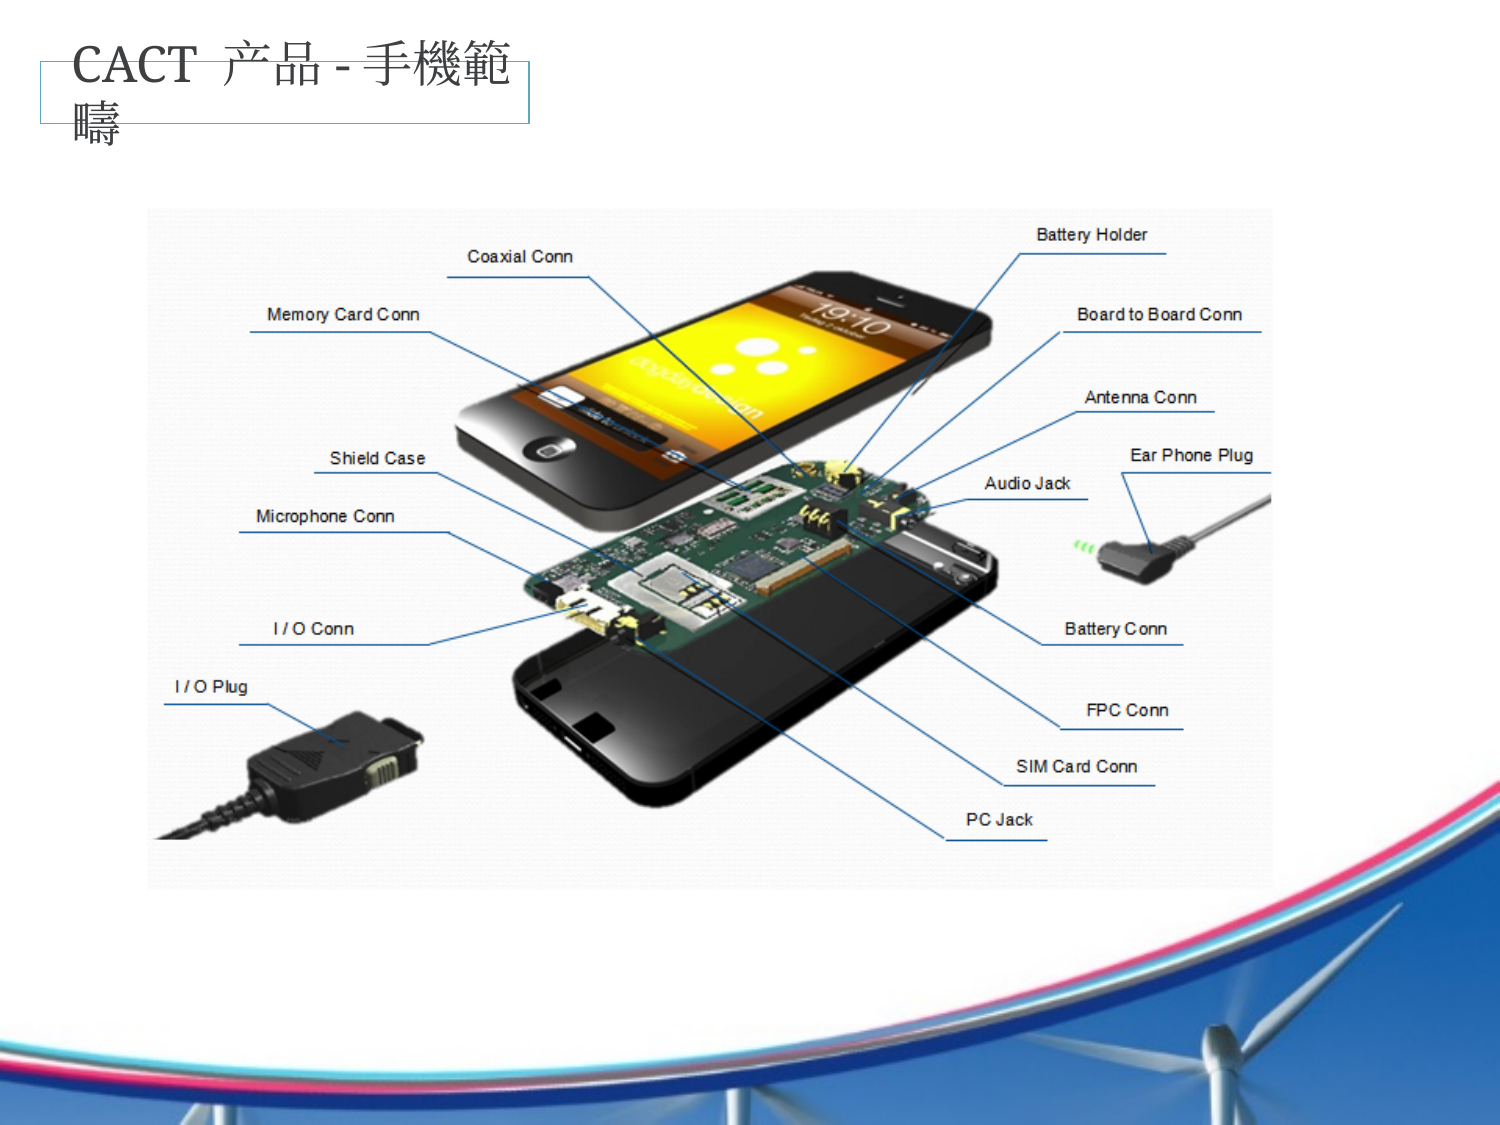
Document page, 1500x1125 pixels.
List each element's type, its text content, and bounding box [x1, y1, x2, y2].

picture [0, 0, 1500, 1125]
text_box CACT 产品-手機範疇 [46, 24, 538, 160]
